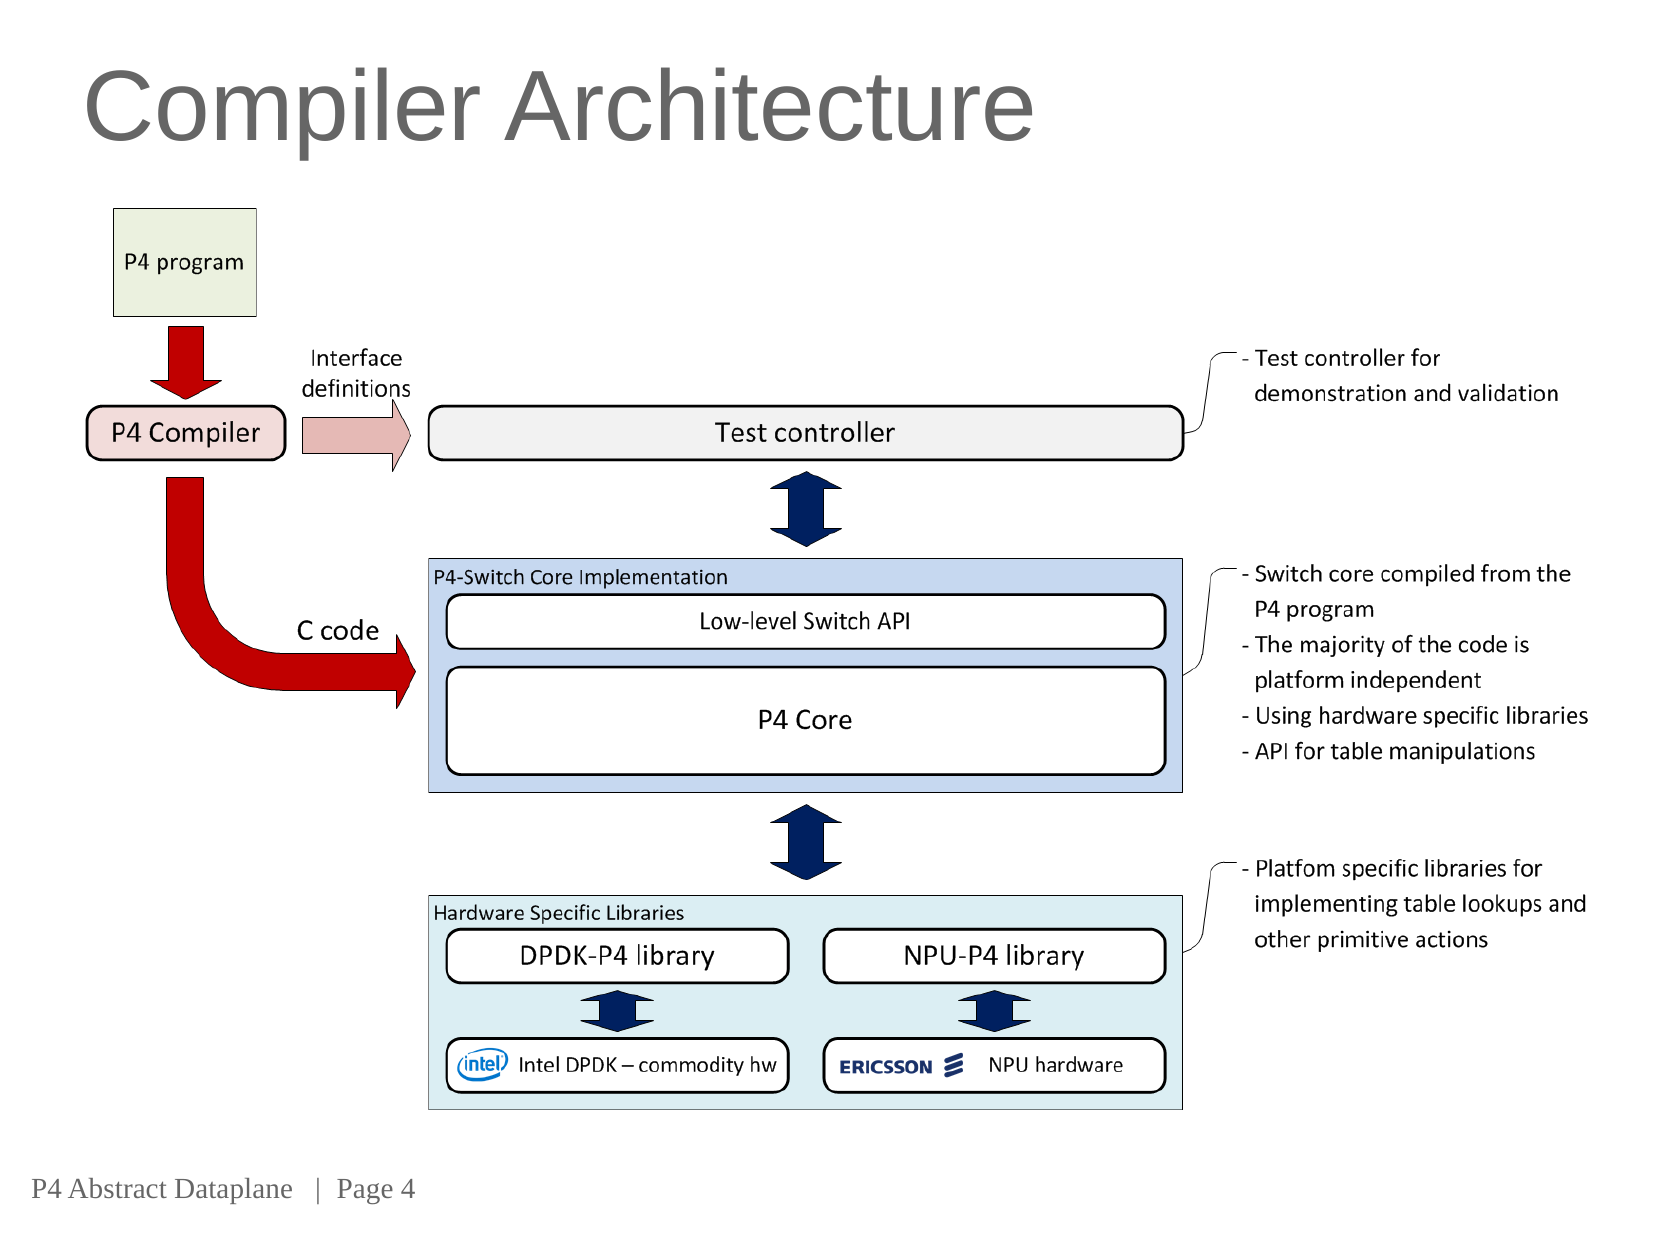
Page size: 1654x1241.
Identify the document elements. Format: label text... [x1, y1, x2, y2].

picture [85, 207, 1592, 1110]
title Compiler Architecture [82, 2, 1571, 210]
